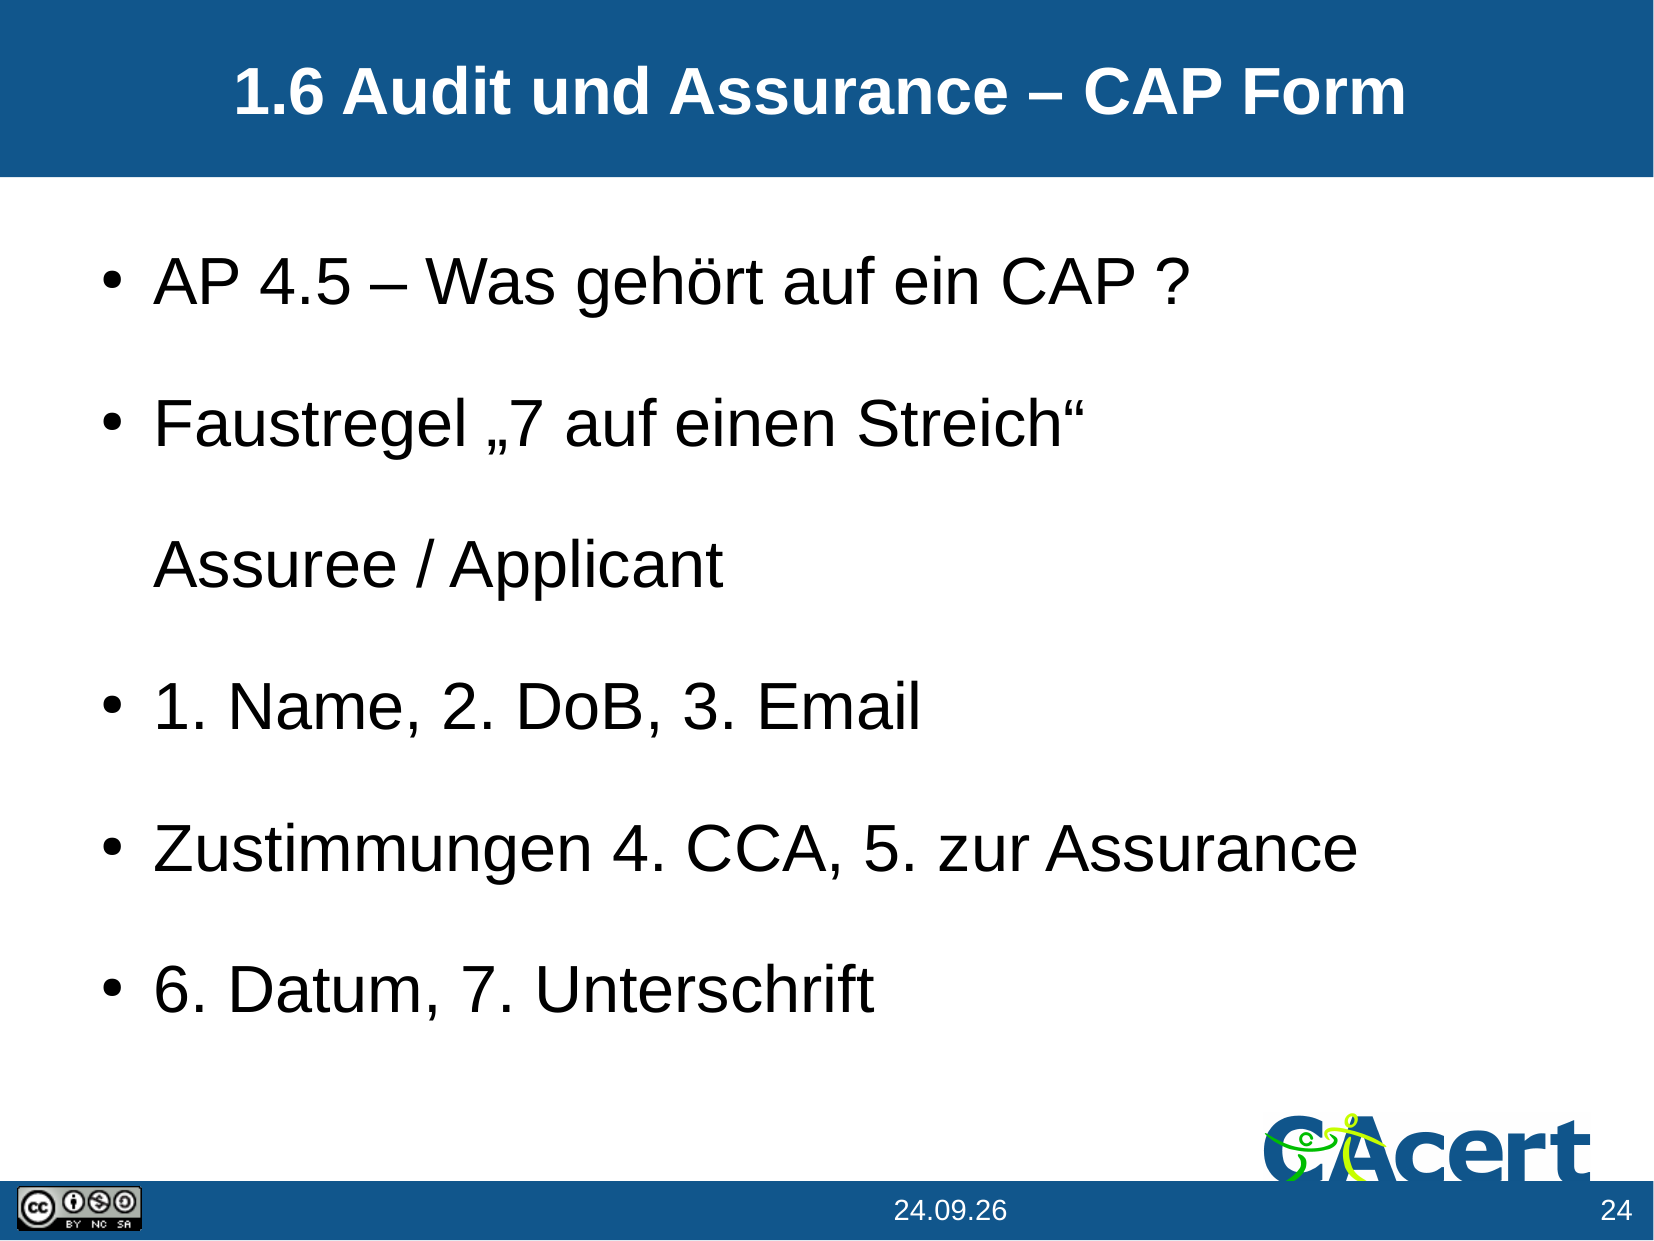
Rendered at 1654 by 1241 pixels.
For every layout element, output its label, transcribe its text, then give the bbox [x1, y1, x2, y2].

picture [17, 1186, 142, 1231]
title 1.6 Audit und Assurance – CAP Form [76, 17, 1565, 166]
picture [1263, 1112, 1591, 1181]
list AP 4.5 – Was gehört auf ein CAP ? Faustregel „7 auf einen Streich“ Assuree / Applicant 1. Name, 2. DoB, 3. Email Zustimmungen 4. CCA, 5. zur Assurance 6. Datum, 7. Unterschrift [82, 206, 1625, 1065]
